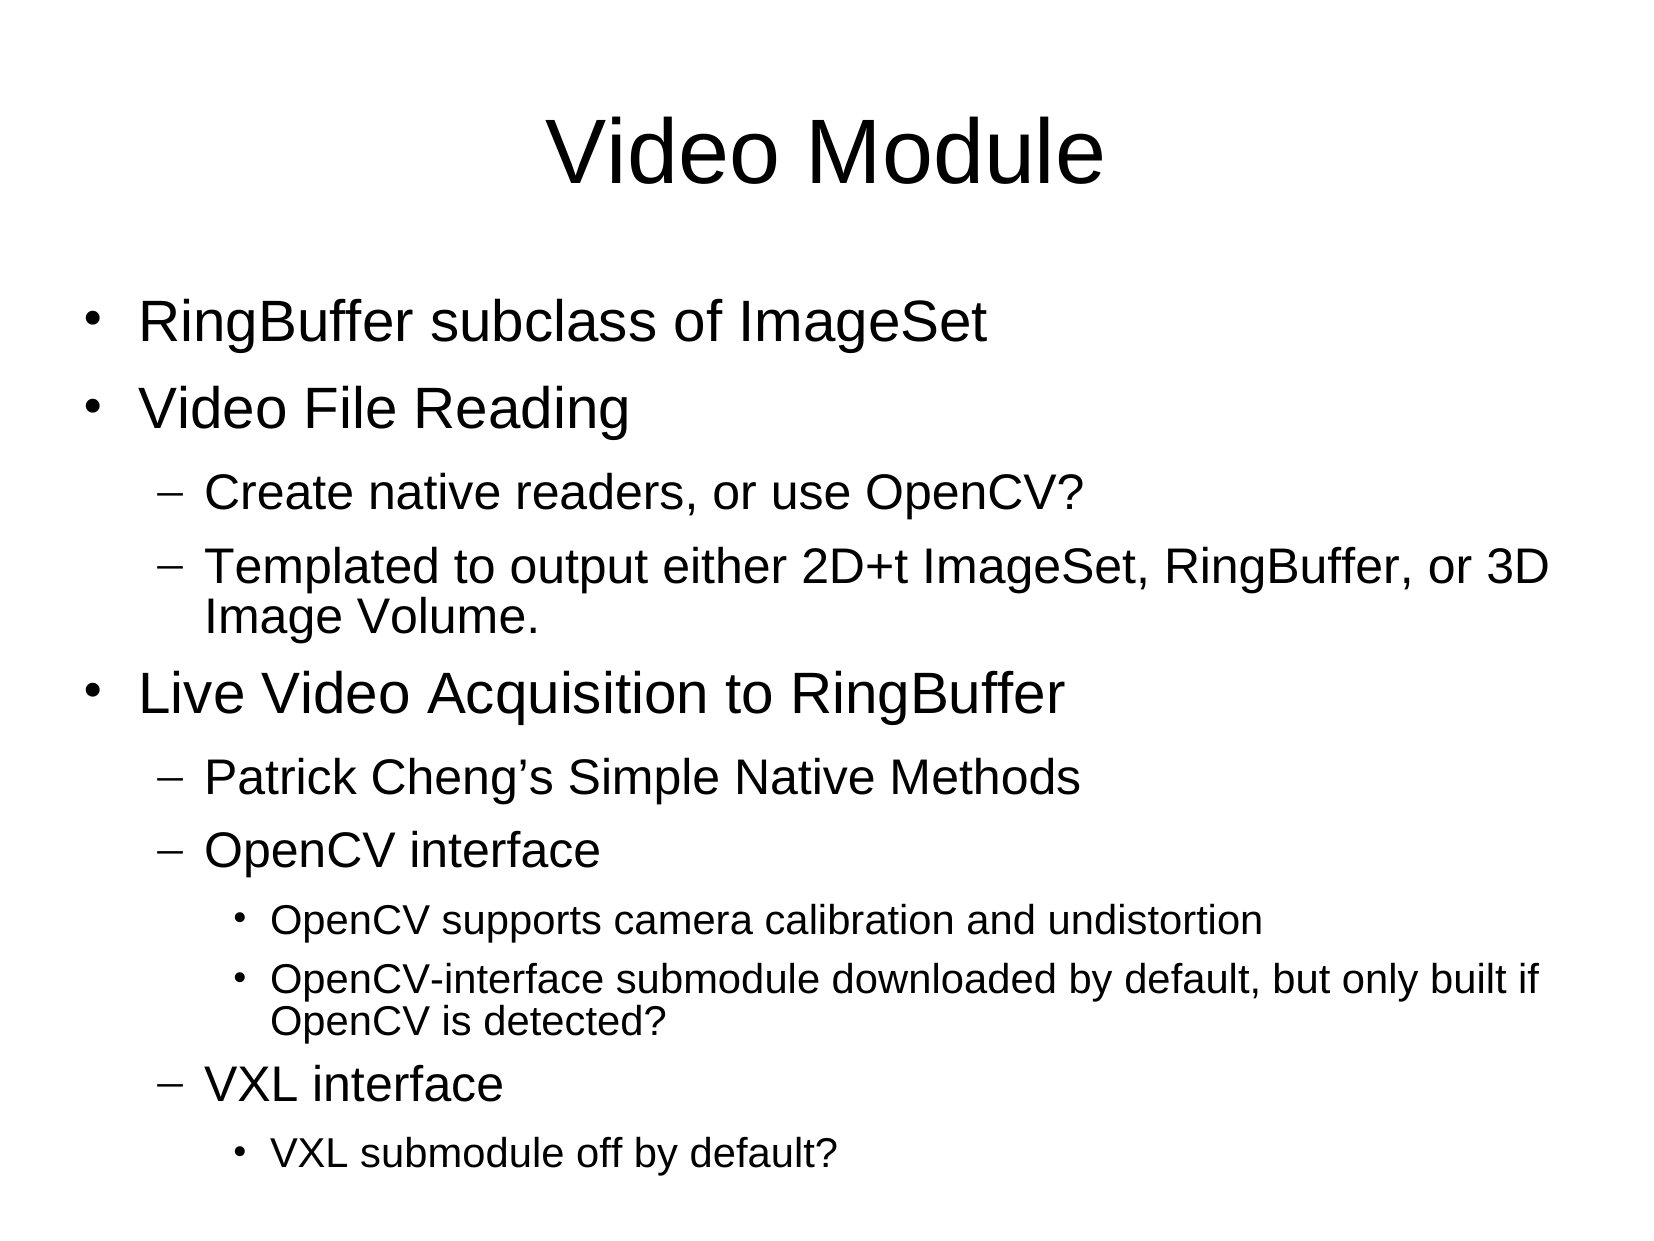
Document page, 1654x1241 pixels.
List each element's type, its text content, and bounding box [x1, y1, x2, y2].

text_box Video Module [82, 49, 1571, 257]
text_box RingBuffer subclass of ImageSet Video File Reading Create native readers, or use OpenCV? Templated to output either 2D+t ImageSet, RingBuffer, or 3D Image Volume. Live Video Acquisition to RingBuffer Patrick Cheng’s Simple Native Methods OpenCV interface OpenCV supports camera calibration and undistortion OpenCV-interface submodule downloaded by default, but only built if OpenCV is detected? VXL interface VXL submodule off by default? [82, 290, 1571, 1109]
